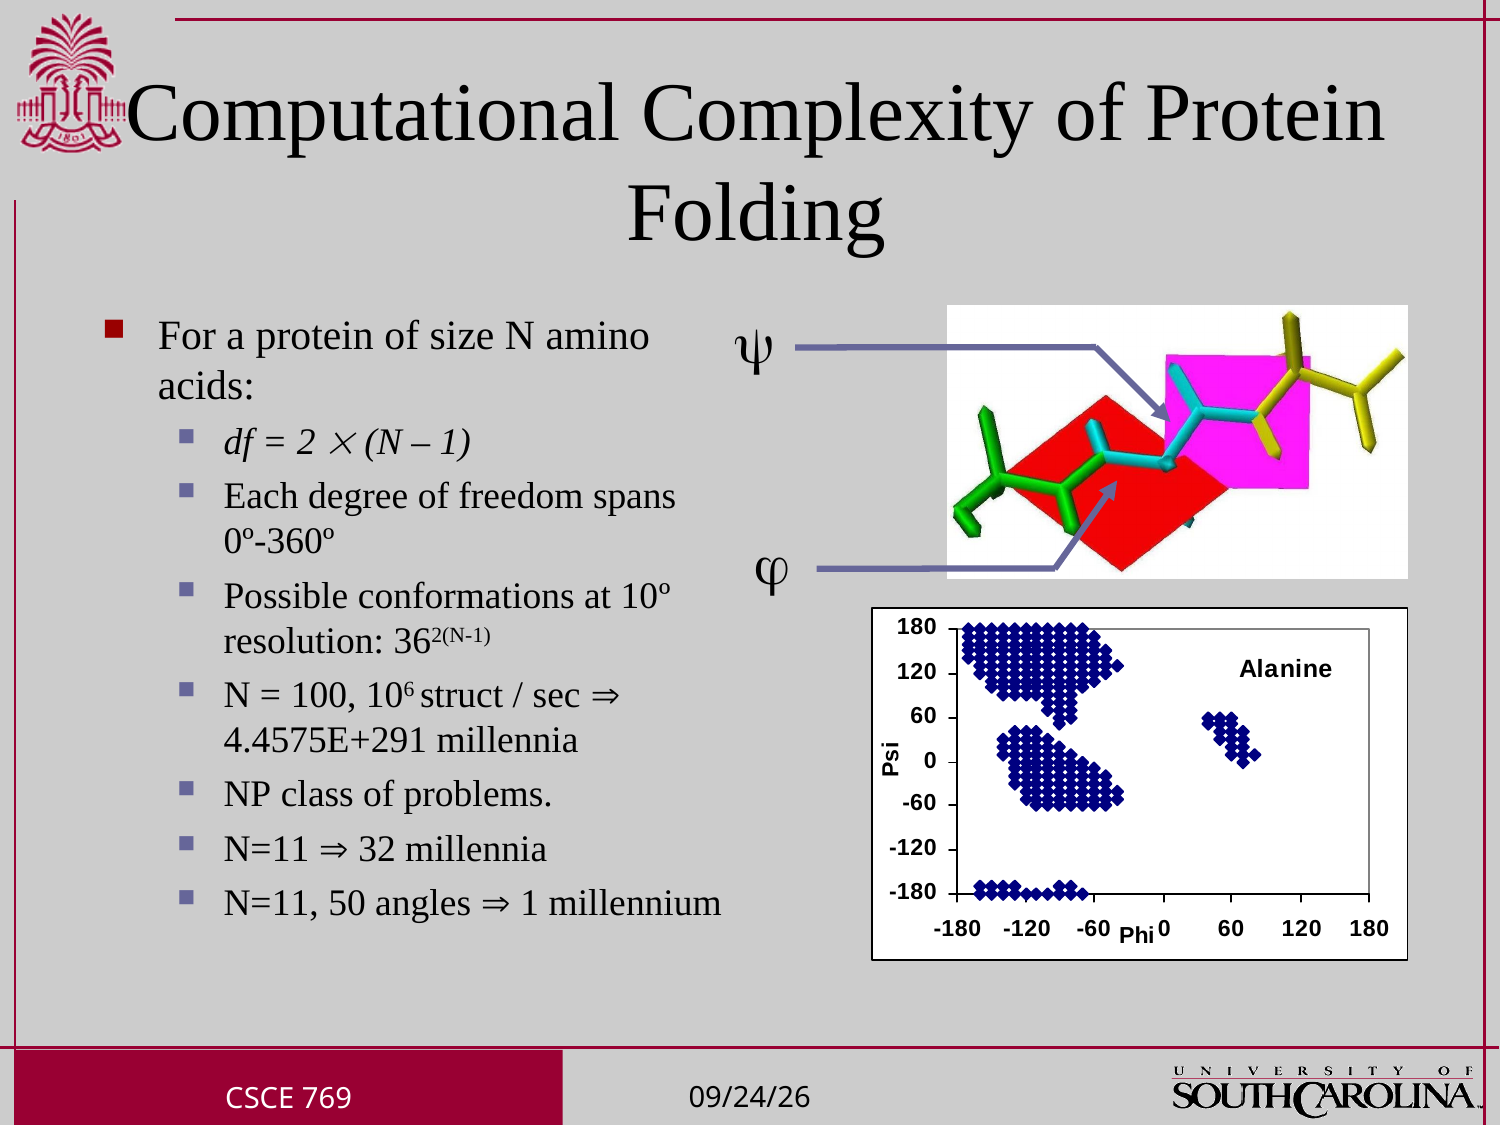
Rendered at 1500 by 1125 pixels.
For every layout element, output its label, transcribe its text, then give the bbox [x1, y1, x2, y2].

list For a protein of size N amino acids: df = 2  (N – 1)‏ Each degree of freedom spans 0º-360º Possible conformations at 10º resolution: 362(N-1)‏ N = 100, 106 struct / sec  4.4575E+291 millennia NP class of problems. N=11  32 millennia N=11, 50 angles  1 millennium [87, 299, 744, 976]
chart [861, 598, 1420, 970]
picture [947, 305, 1408, 579]
title Computational Complexity of Protein Folding [87, 49, 1426, 266]
picture [1162, 1049, 1483, 1125]
picture [12, 12, 131, 155]
text_box  [740, 518, 805, 604]
text_box  [720, 297, 791, 383]
